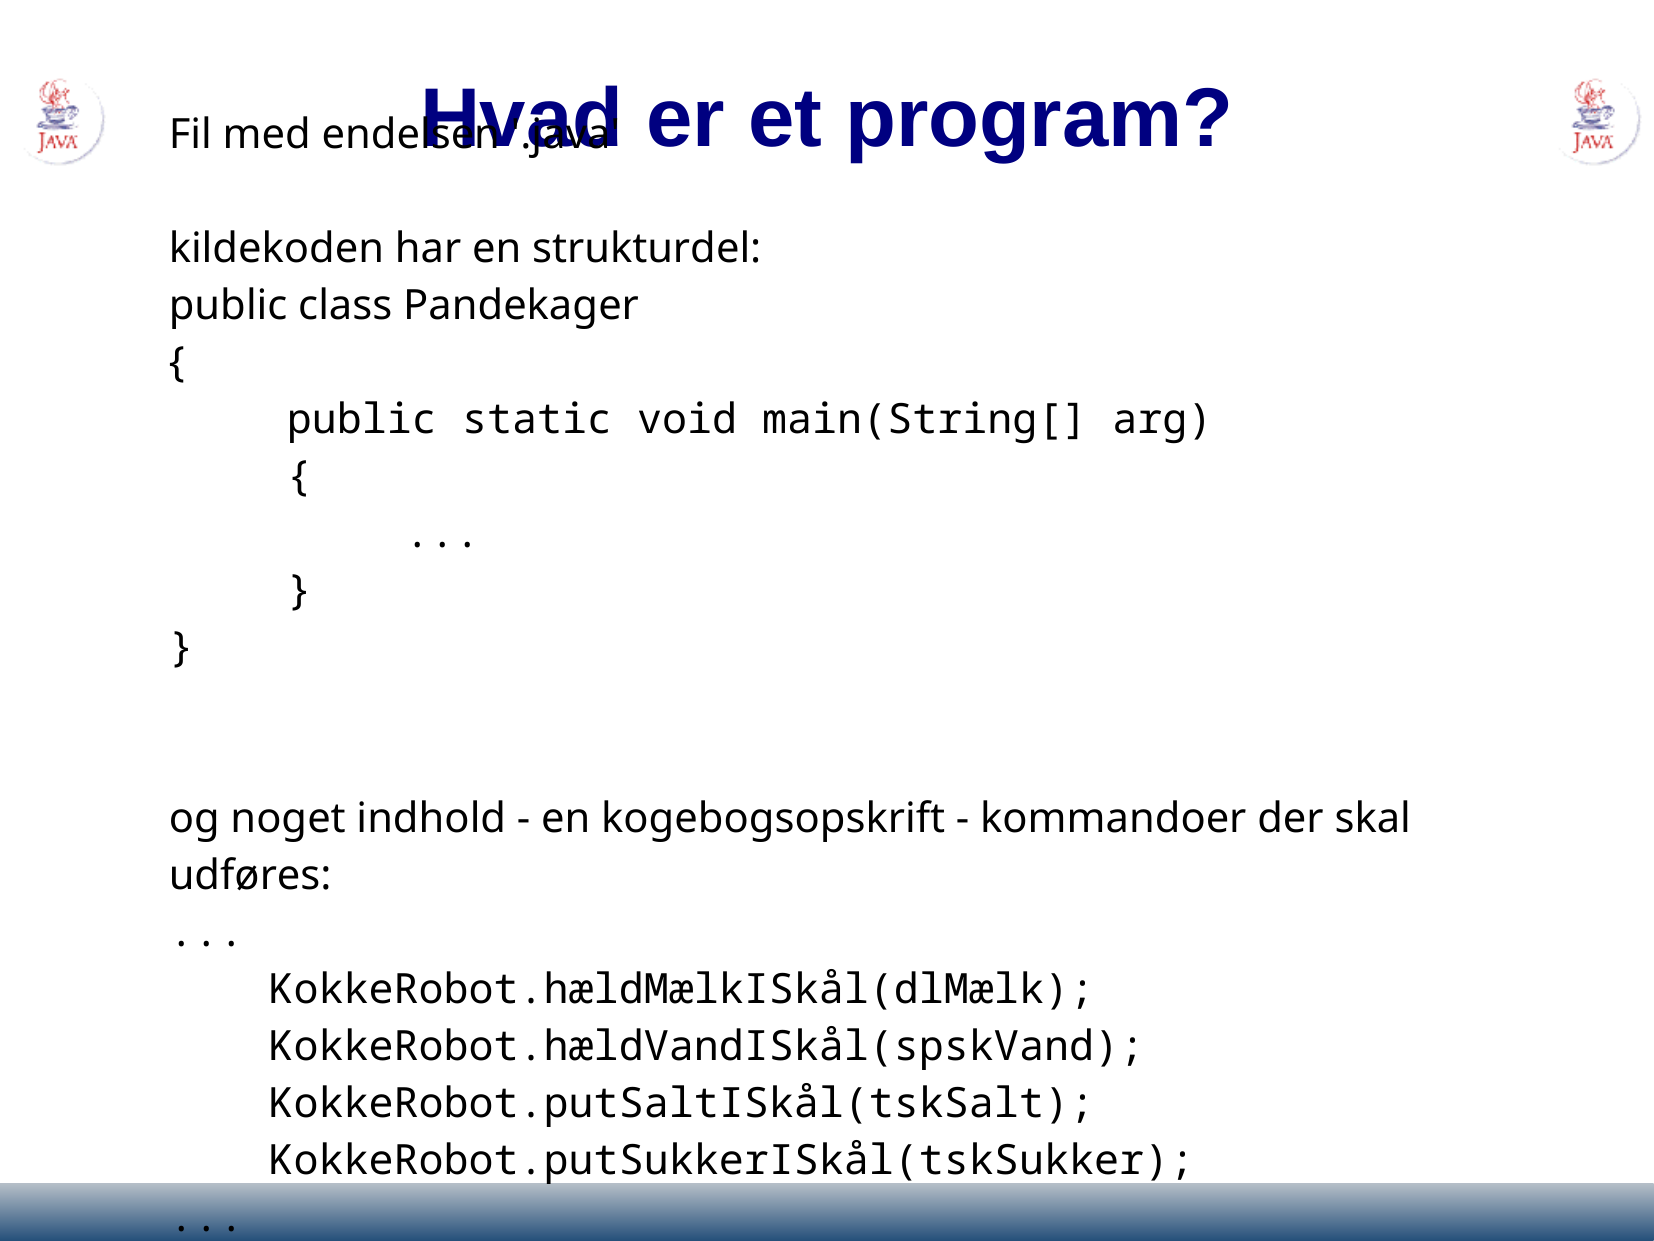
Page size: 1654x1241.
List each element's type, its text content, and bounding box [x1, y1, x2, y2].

picture [10, 71, 105, 169]
title Hvad er et program? [105, 14, 1549, 222]
subtitle Fil med endelsen '.java' kildekoden har en strukturdel: public class Pandekager { public static void main(String[] arg) { ... } } og noget indhold - en kogebogsopskrift - kommandoer der skal udføres: ... KokkeRobot.hældMælkISkål(dlMælk); KokkeRobot.hældVandISkål(spskVand); KokkeRobot.putSaltISkål(tskSalt); KokkeRobot.putSukkerISkål(tskSukker); ... [168, 170, 1446, 1178]
picture [1549, 71, 1645, 169]
